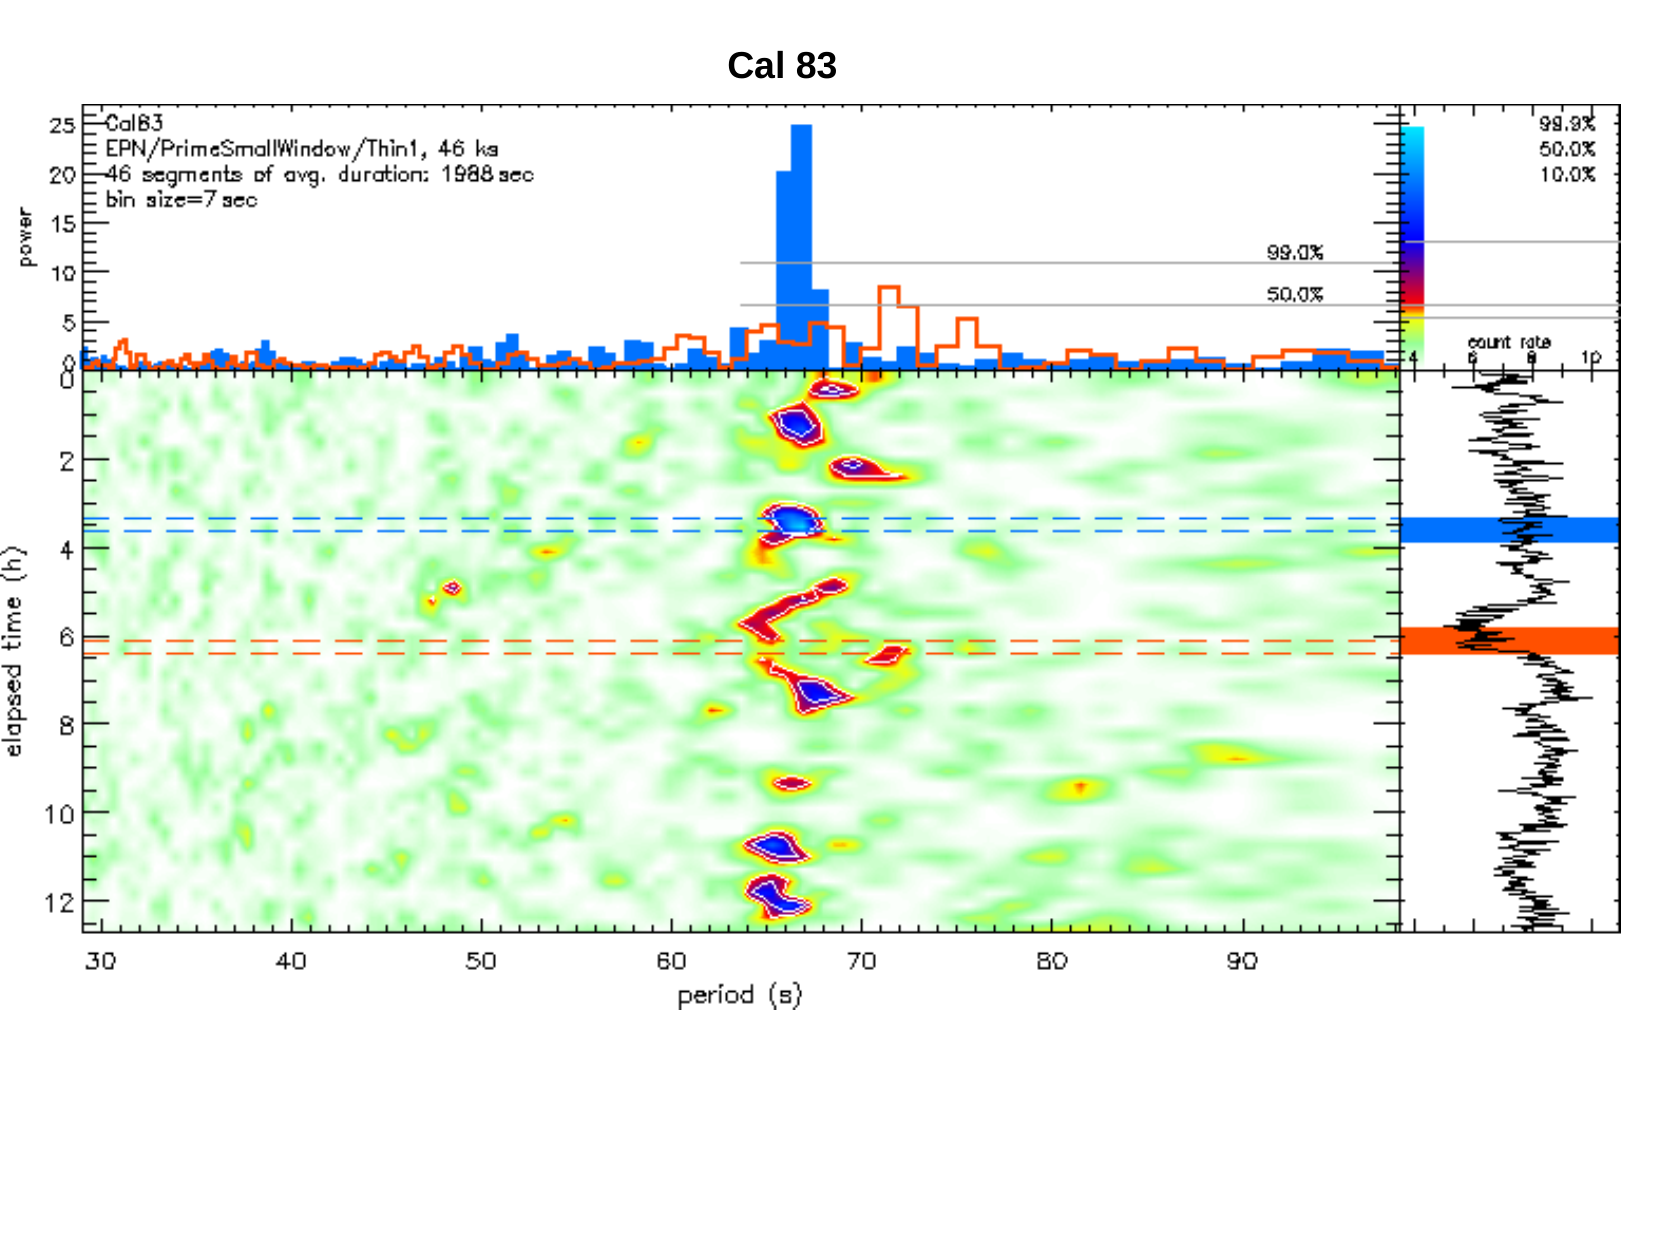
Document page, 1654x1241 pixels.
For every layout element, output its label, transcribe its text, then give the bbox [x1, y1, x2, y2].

picture [0, 104, 1621, 1010]
text_box Cal 83 [712, 37, 853, 95]
